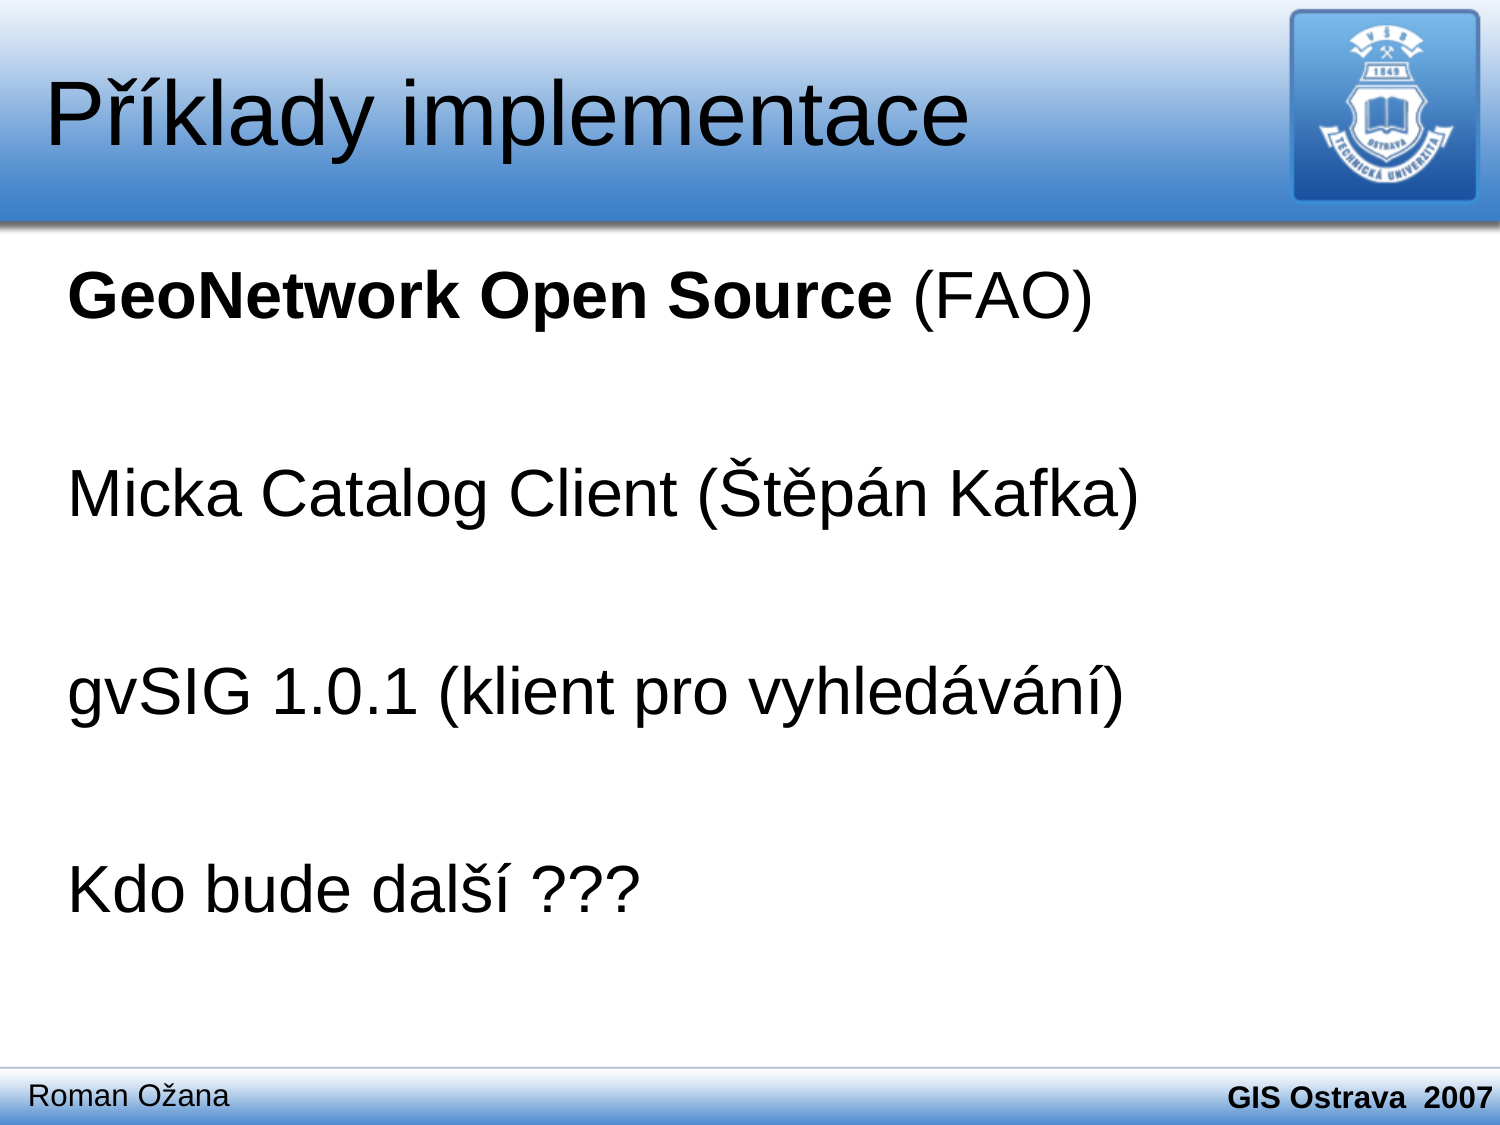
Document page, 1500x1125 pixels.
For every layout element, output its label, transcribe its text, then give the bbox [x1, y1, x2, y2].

picture [0, 0, 1500, 1125]
title Příklady implementace [29, 31, 1235, 197]
list GeoNetwork Open Source (FAO) Micka Catalog Client (Štěpán Kafka) gvSIG 1.0.1 (klient pro vyhledávání) Kdo bude další ??? [53, 243, 1471, 1059]
